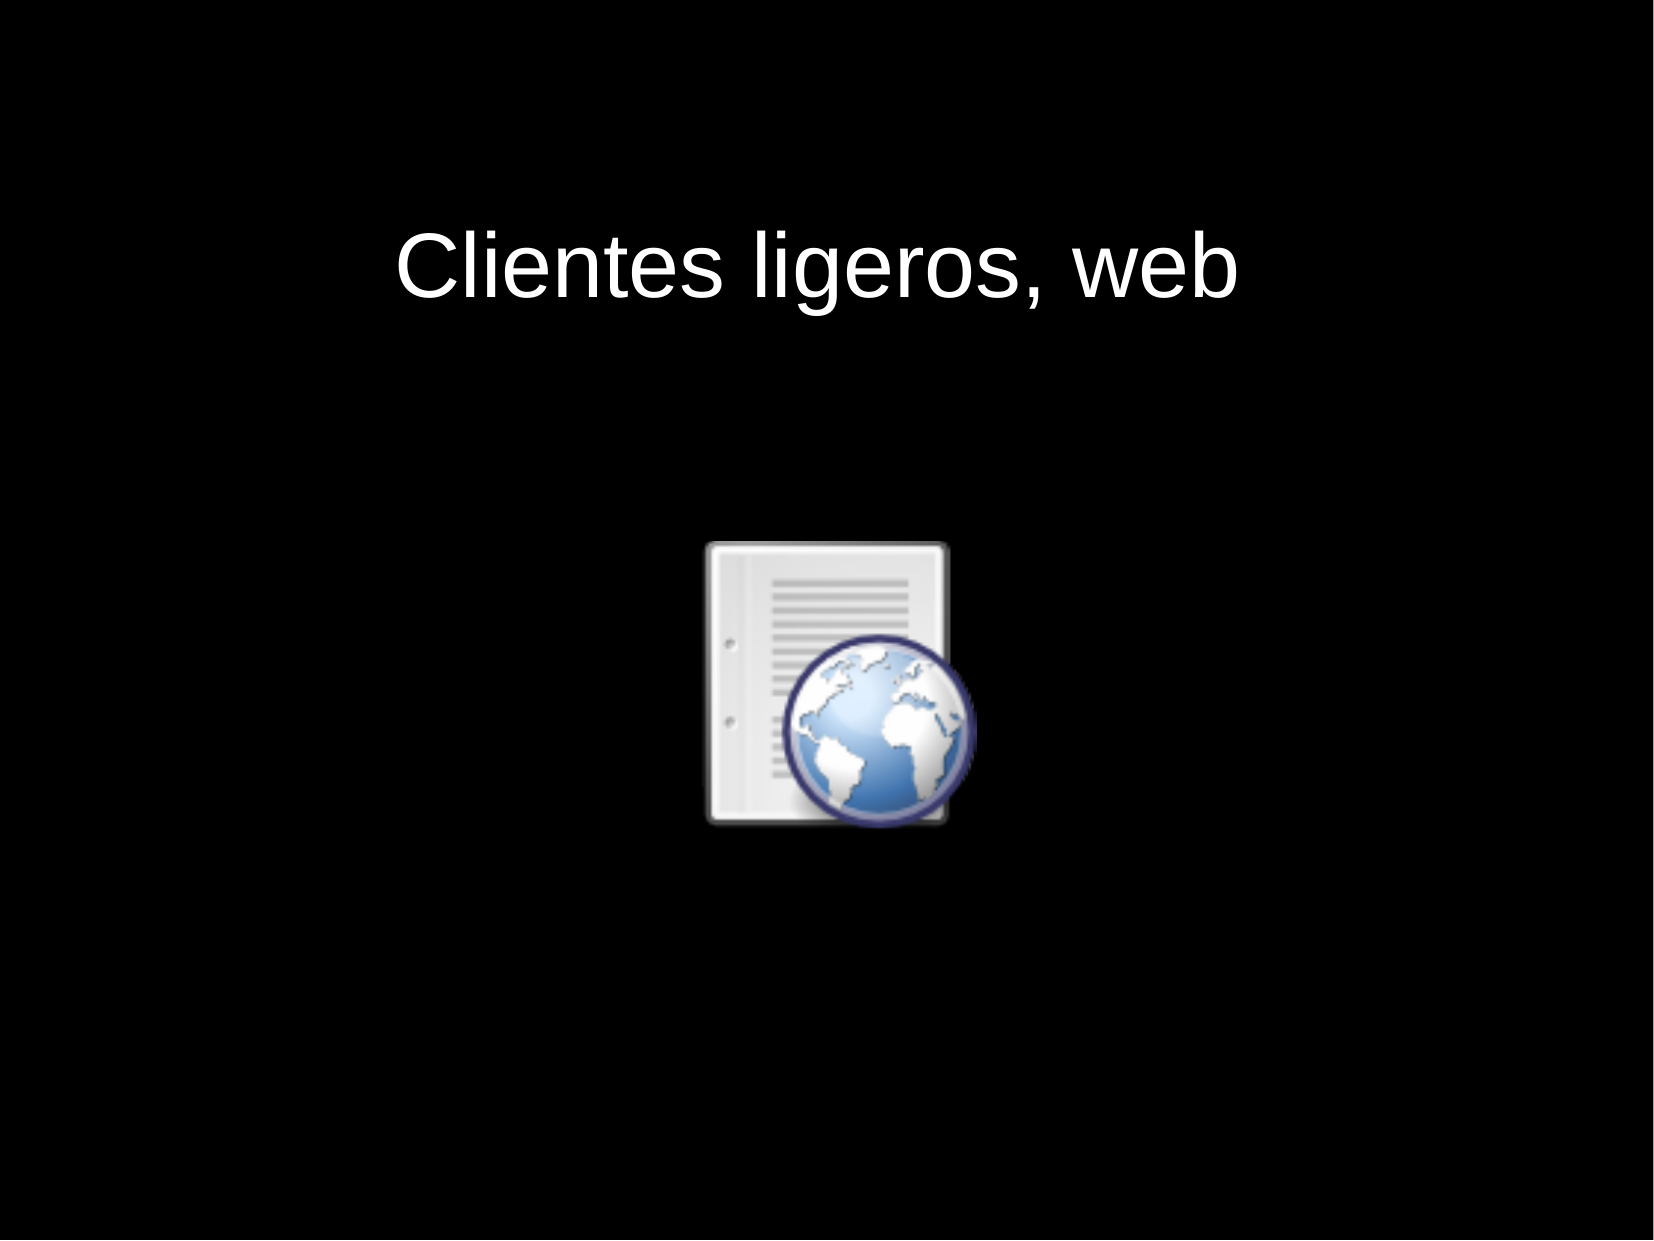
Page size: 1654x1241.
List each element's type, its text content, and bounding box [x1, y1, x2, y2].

picture [683, 541, 977, 847]
title Clientes ligeros, web [74, 162, 1563, 370]
